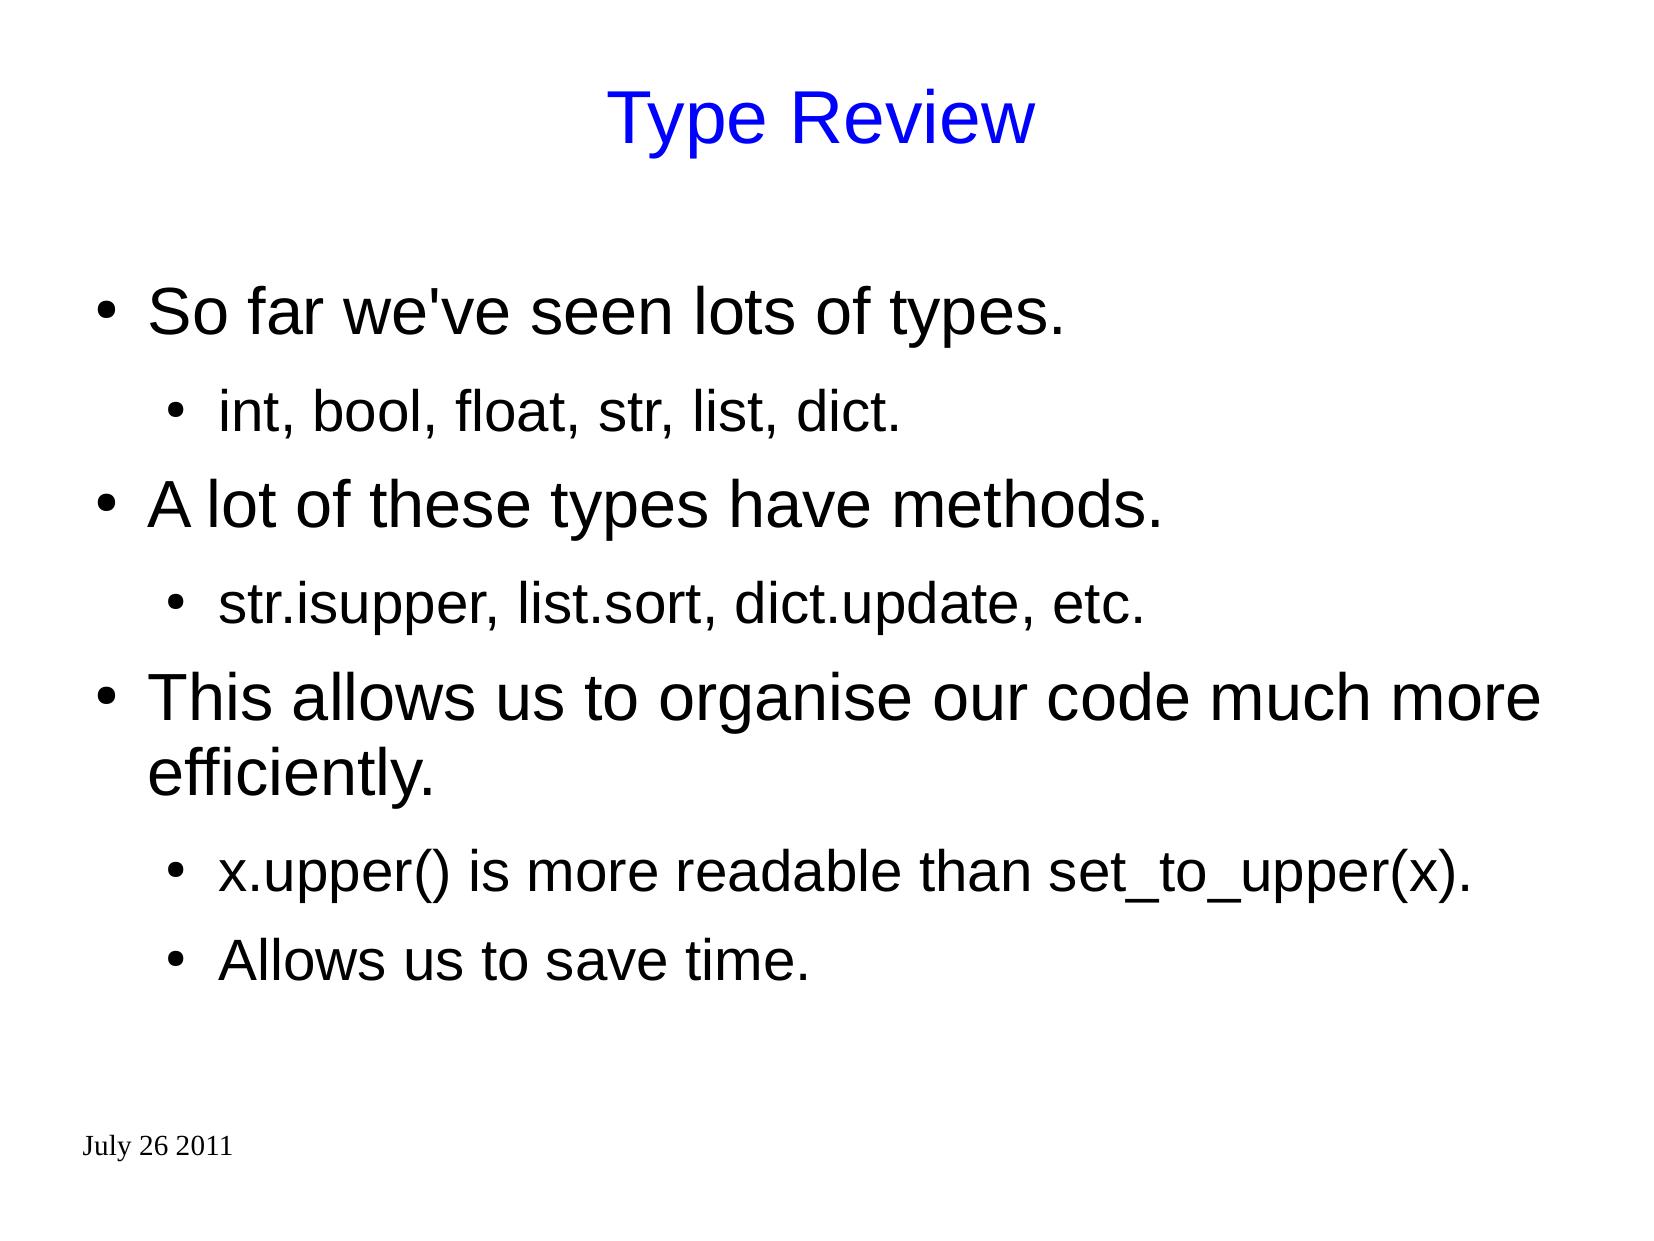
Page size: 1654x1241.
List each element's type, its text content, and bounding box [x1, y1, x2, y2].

title Type Review [76, 58, 1565, 178]
list So far we've seen lots of types. int, bool, float, str, list, dict. A lot of these types have methods. str.isupper, list.sort, dict.update, etc. This allows us to organise our code much more efficiently. x.upper() is more readable than set_to_upper(x). Allows us to save time. [76, 274, 1565, 1093]
